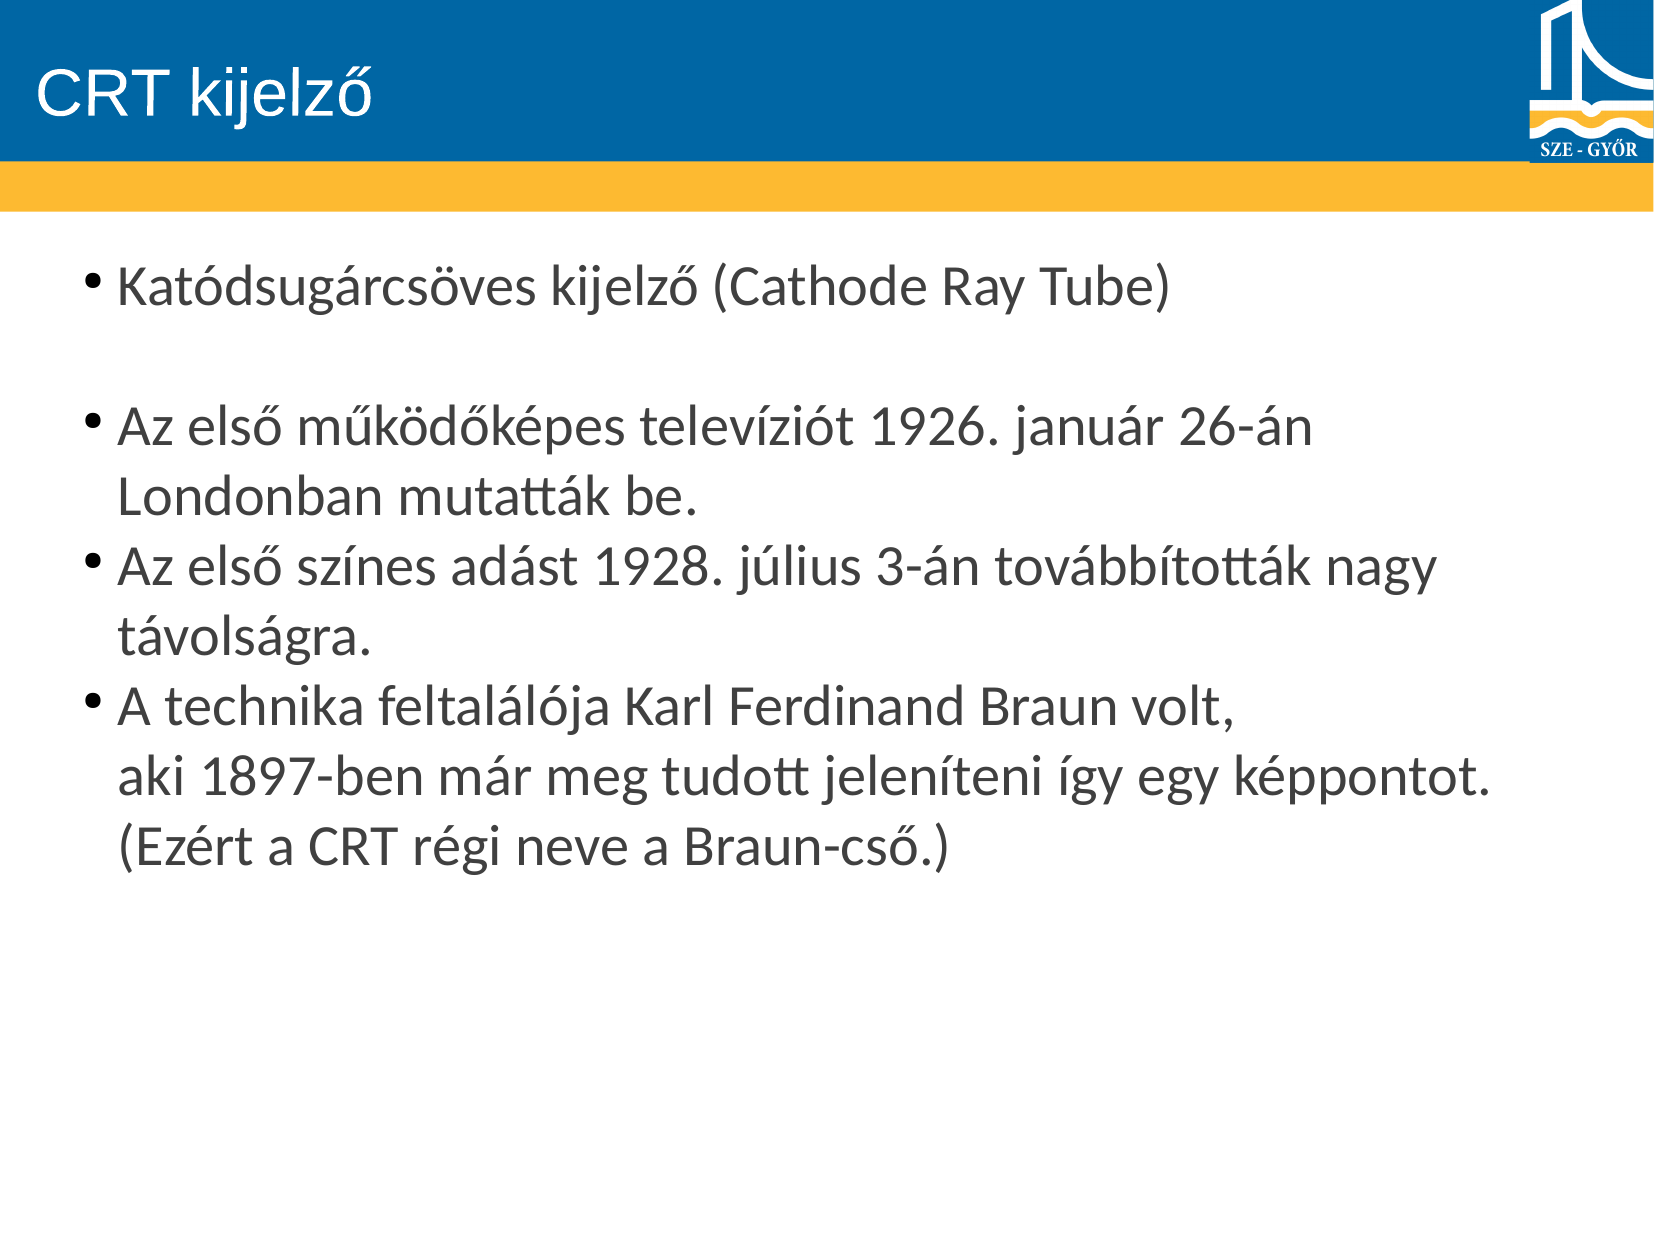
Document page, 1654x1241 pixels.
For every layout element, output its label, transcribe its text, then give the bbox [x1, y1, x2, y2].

text_box CRT kijelző [34, 48, 1524, 144]
picture [1529, 0, 1654, 163]
text_box Katódsugárcsöves kijelző (Cathode Ray Tube) Az első működőképes televíziót 1926. január 26-án Londonban mutatták be. Az első színes adást 1928. július 3-án továbbították nagy távolságra. A technika feltalálója Karl Ferdinand Braun volt, aki 1897-ben már meg tudott jeleníteni így egy képpontot. (Ezért a CRT régi neve a Braun-cső.) [82, 247, 1571, 1198]
